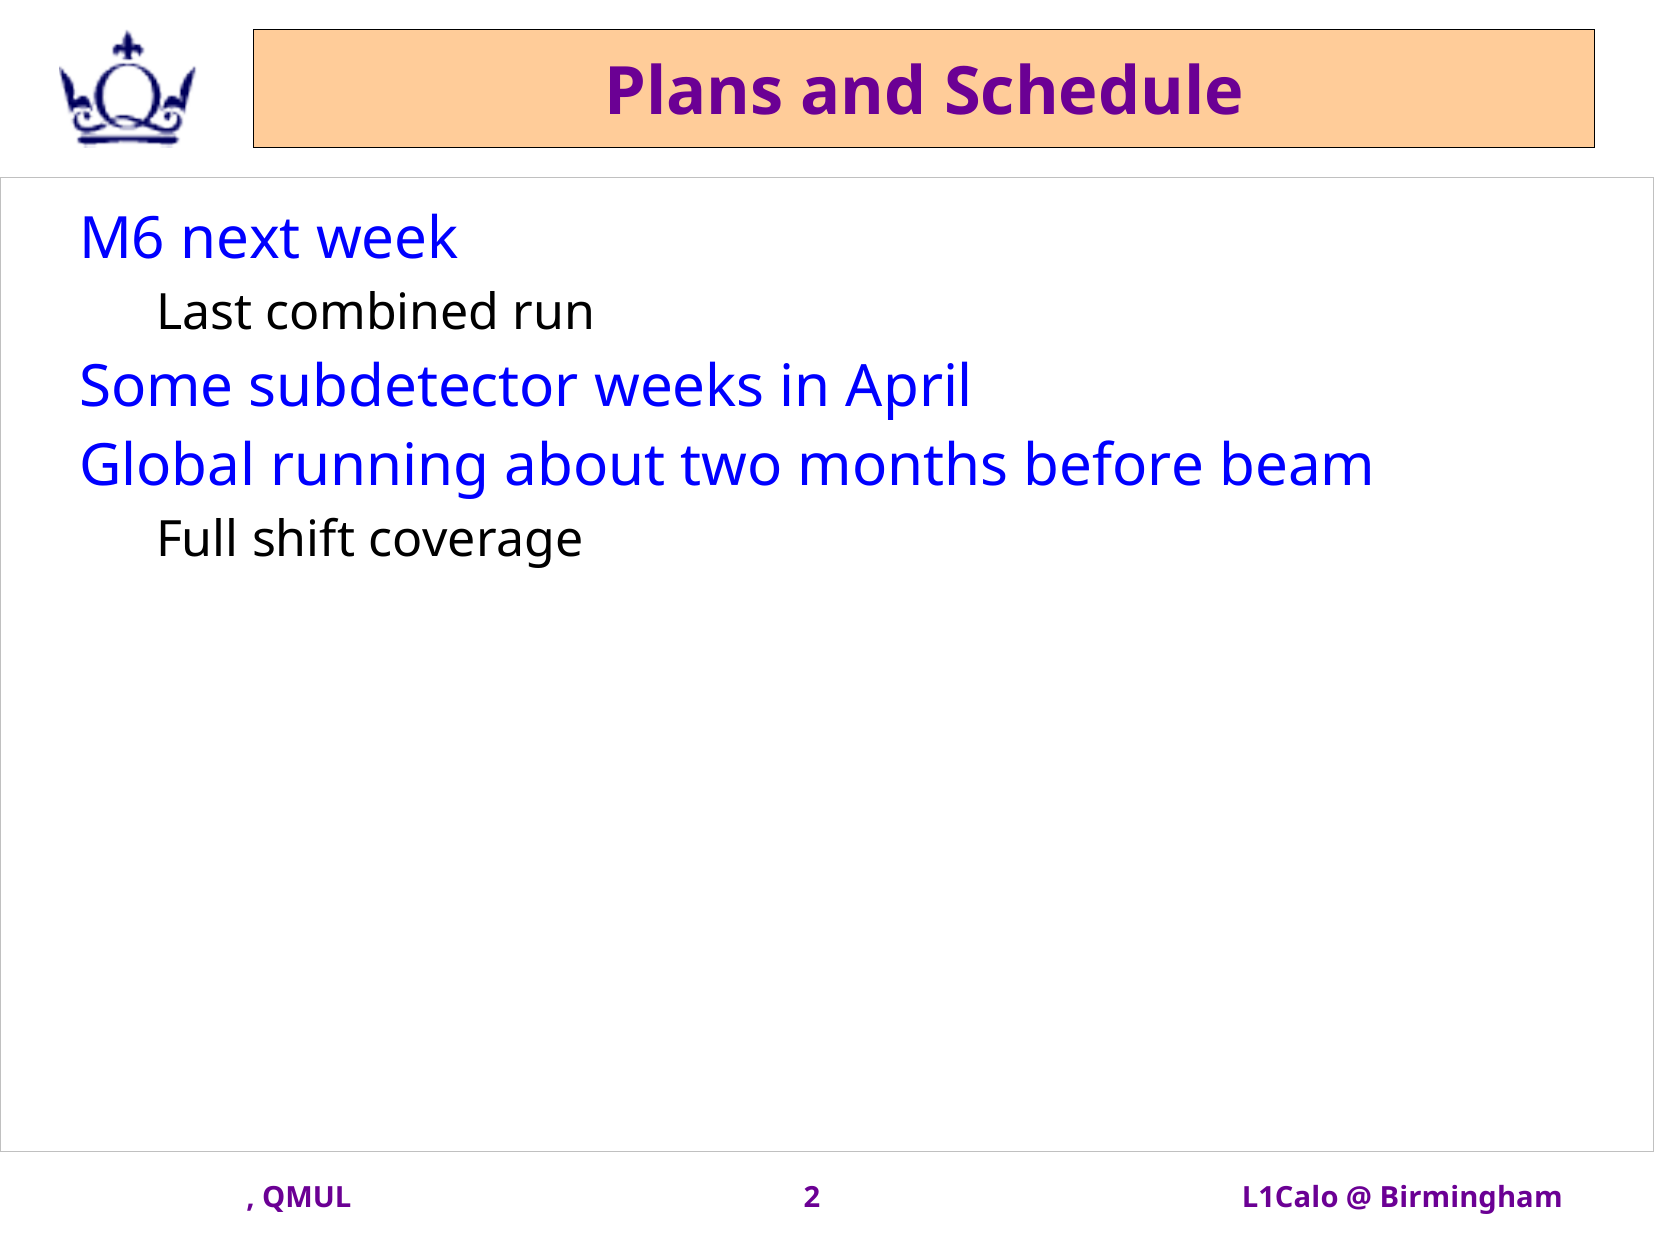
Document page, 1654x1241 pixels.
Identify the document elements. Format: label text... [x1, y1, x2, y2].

list M6 next week Last combined run Some subdetector weeks in April Global running about two months before beam Full shift coverage [61, 196, 1605, 1117]
picture [59, 29, 200, 148]
title Plans and Schedule [253, 29, 1595, 148]
